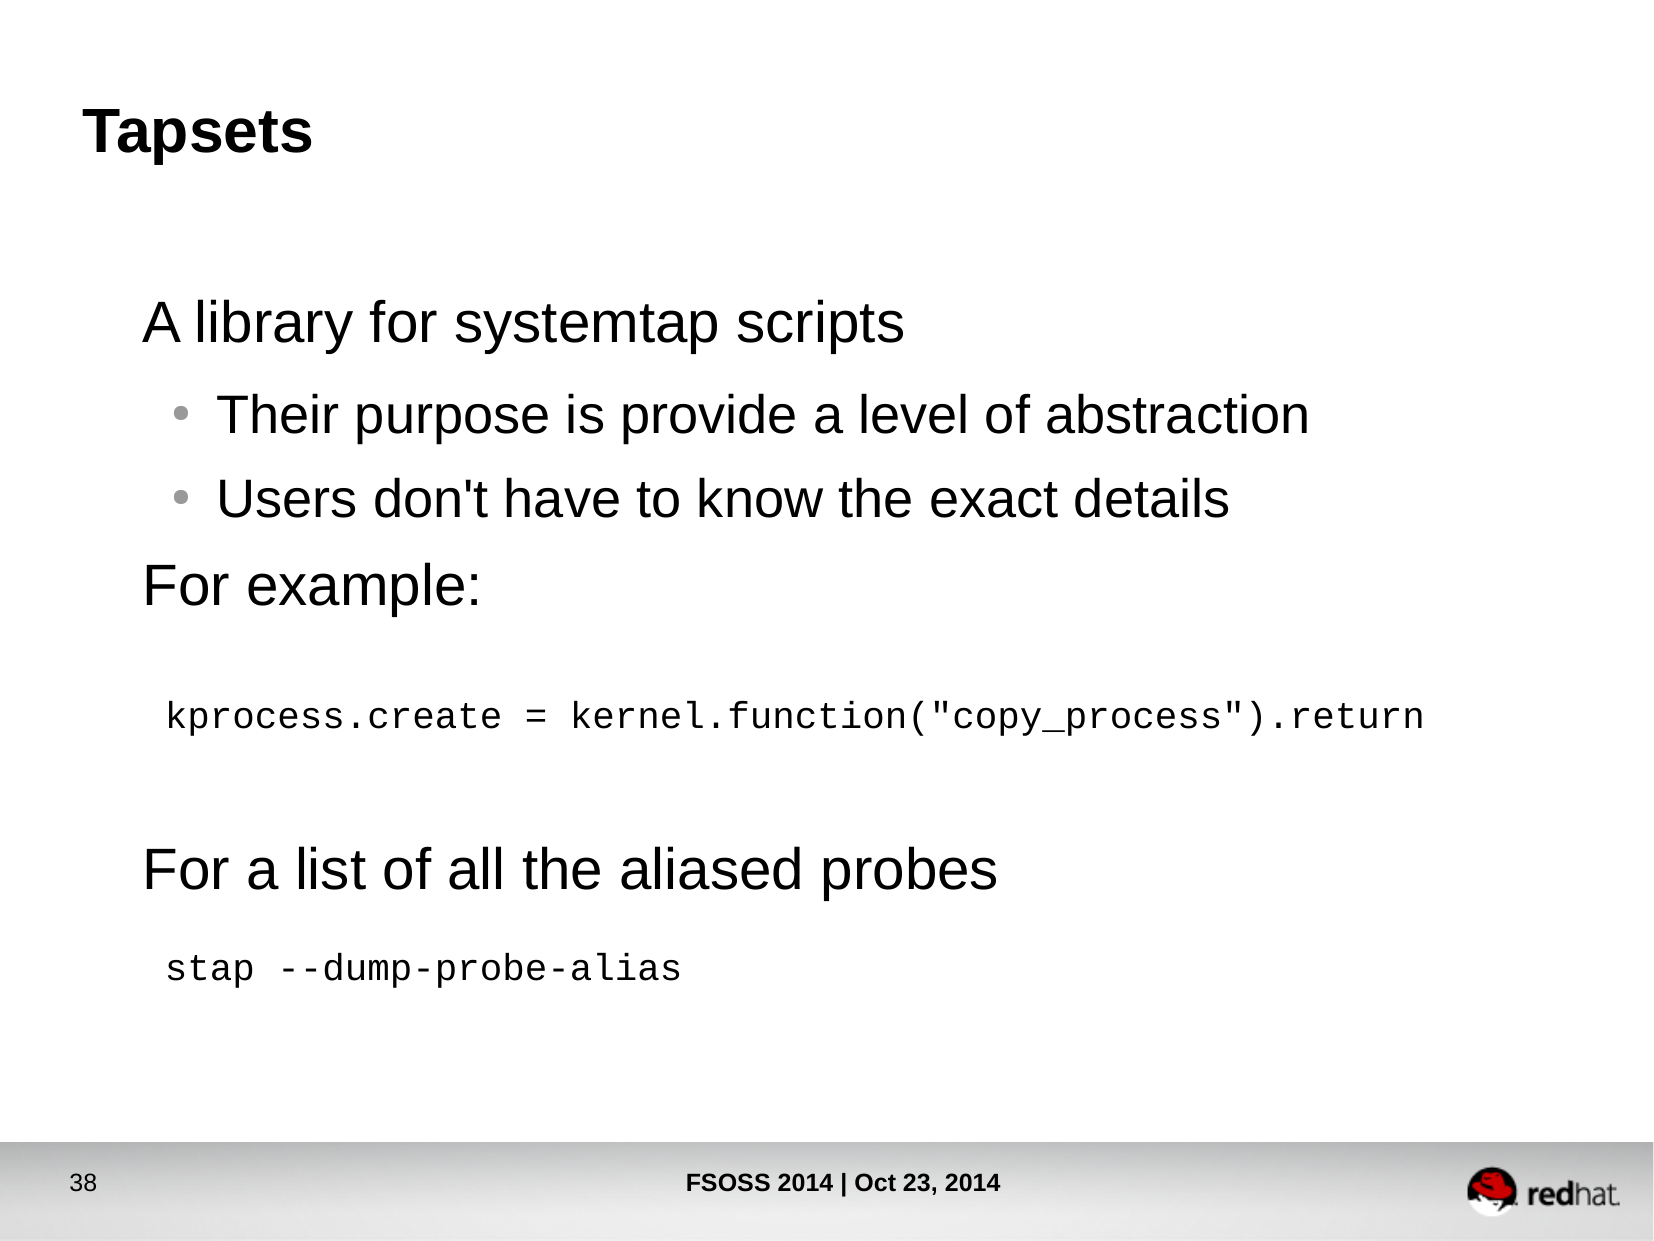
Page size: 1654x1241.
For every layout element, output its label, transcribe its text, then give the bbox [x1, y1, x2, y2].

text_box kprocess.create = kernel.function("copy_process").return [150, 690, 1448, 748]
title Tapsets [82, 49, 1571, 257]
picture [0, 1142, 1654, 1241]
text_box stap --dump-probe-alias [150, 941, 895, 1000]
list A library for systemtap scripts Their purpose is provide a level of abstraction Users don't have to know the exact details For example: For a list of all the aliased probes [82, 290, 1571, 997]
